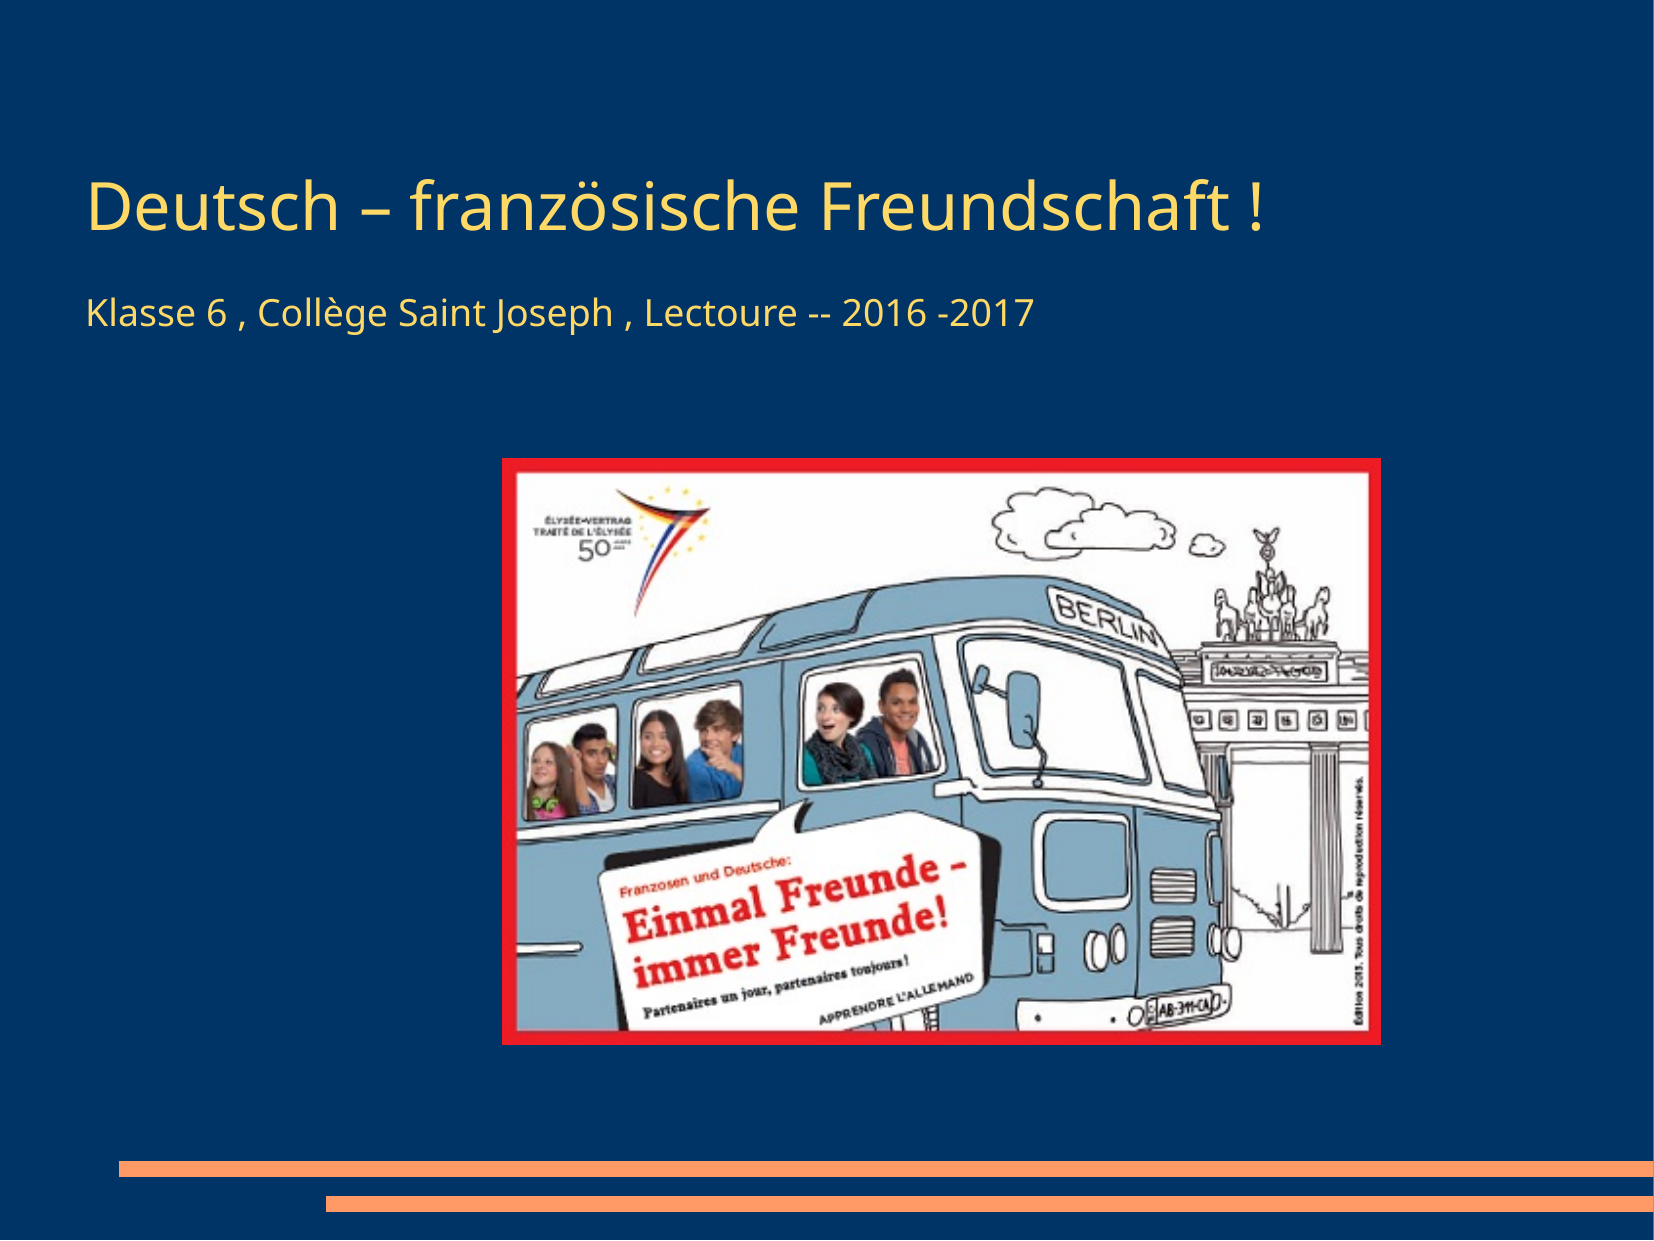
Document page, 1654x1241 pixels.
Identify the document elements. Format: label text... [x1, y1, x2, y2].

picture [502, 459, 1381, 1045]
text_box Deutsch – französische Freundschaft ! Klasse 6 , Collège Saint Joseph , Lectoure -- 2016 -2017 [70, 156, 1581, 344]
